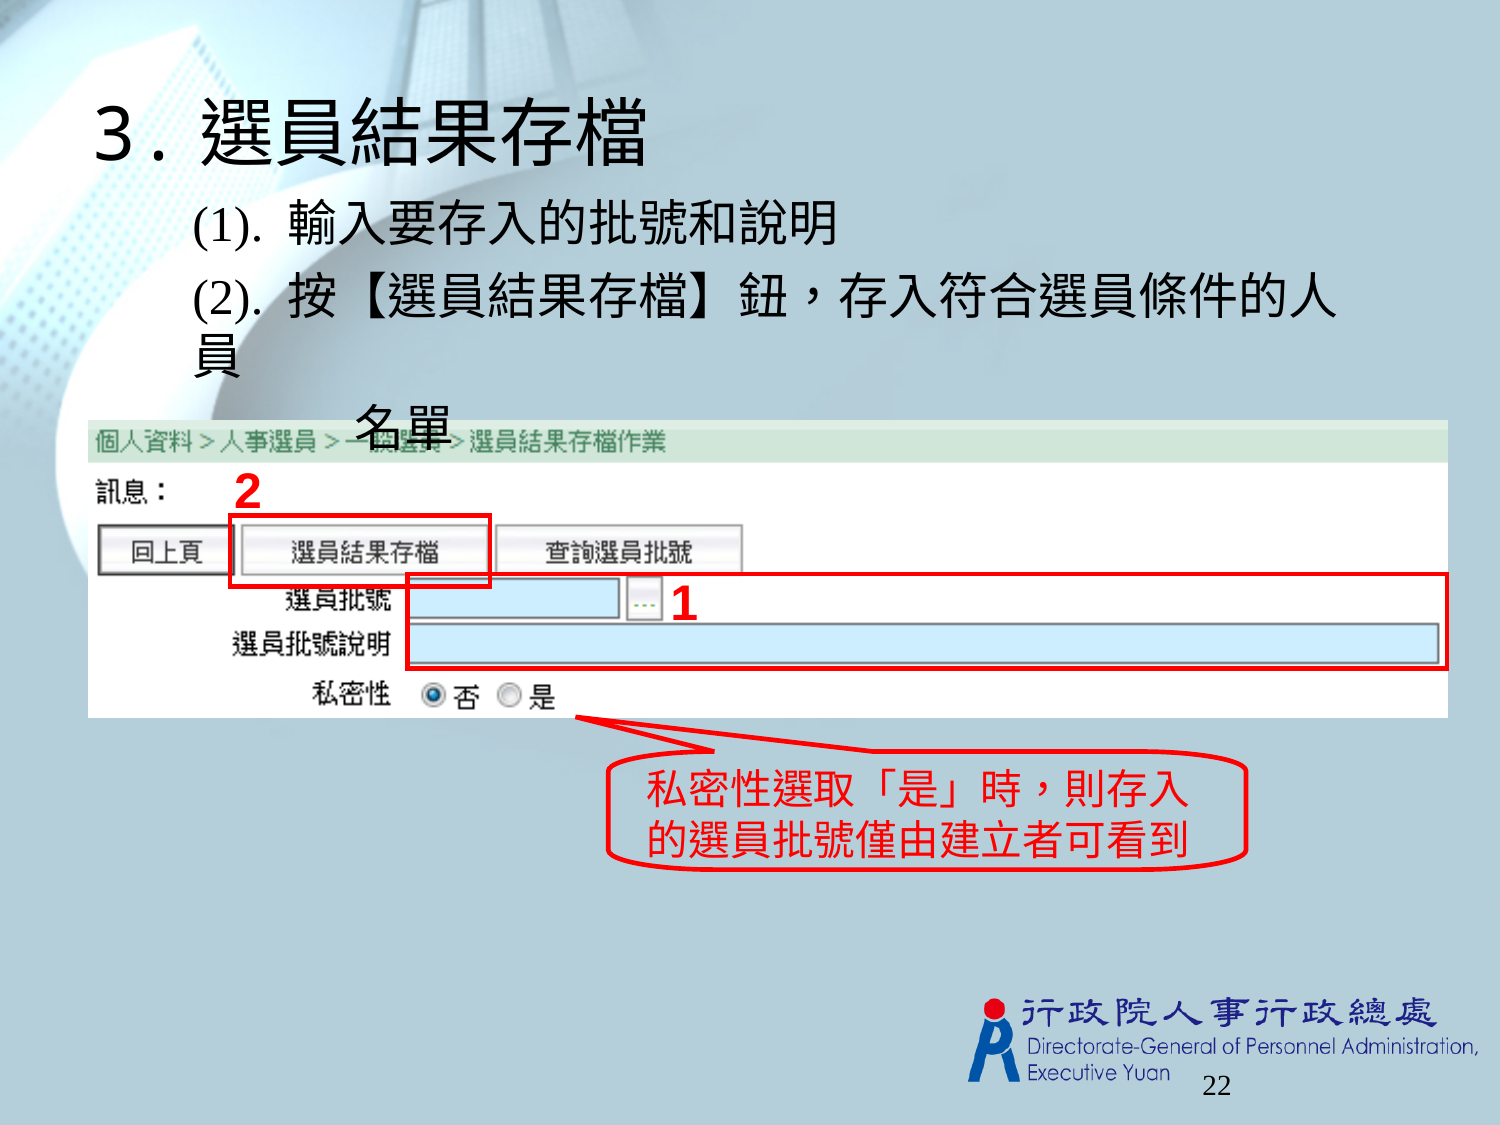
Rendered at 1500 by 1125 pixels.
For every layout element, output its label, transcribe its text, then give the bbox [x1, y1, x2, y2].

picture [88, 420, 1448, 718]
text_box 2 [218, 451, 278, 527]
text_box 3.選員結果存檔 [77, 78, 1195, 183]
text_box (1). 輸入要存入的批號和說明 (2). 按【選員結果存檔】鈕，存入符合選員條件的人員 名單 [65, 184, 1400, 385]
picture [232, 518, 488, 584]
picture [410, 576, 1445, 666]
picture [416, 421, 427, 426]
picture [431, 428, 443, 433]
picture [416, 428, 427, 433]
picture [410, 576, 488, 584]
picture [431, 421, 443, 426]
text_box 私密性選取「是」時，則存入的選員批號僅由建立者可看到 [575, 716, 1247, 870]
text_box [1187, 1058, 1500, 1125]
picture [374, 432, 395, 445]
text_box 1 [655, 562, 703, 638]
